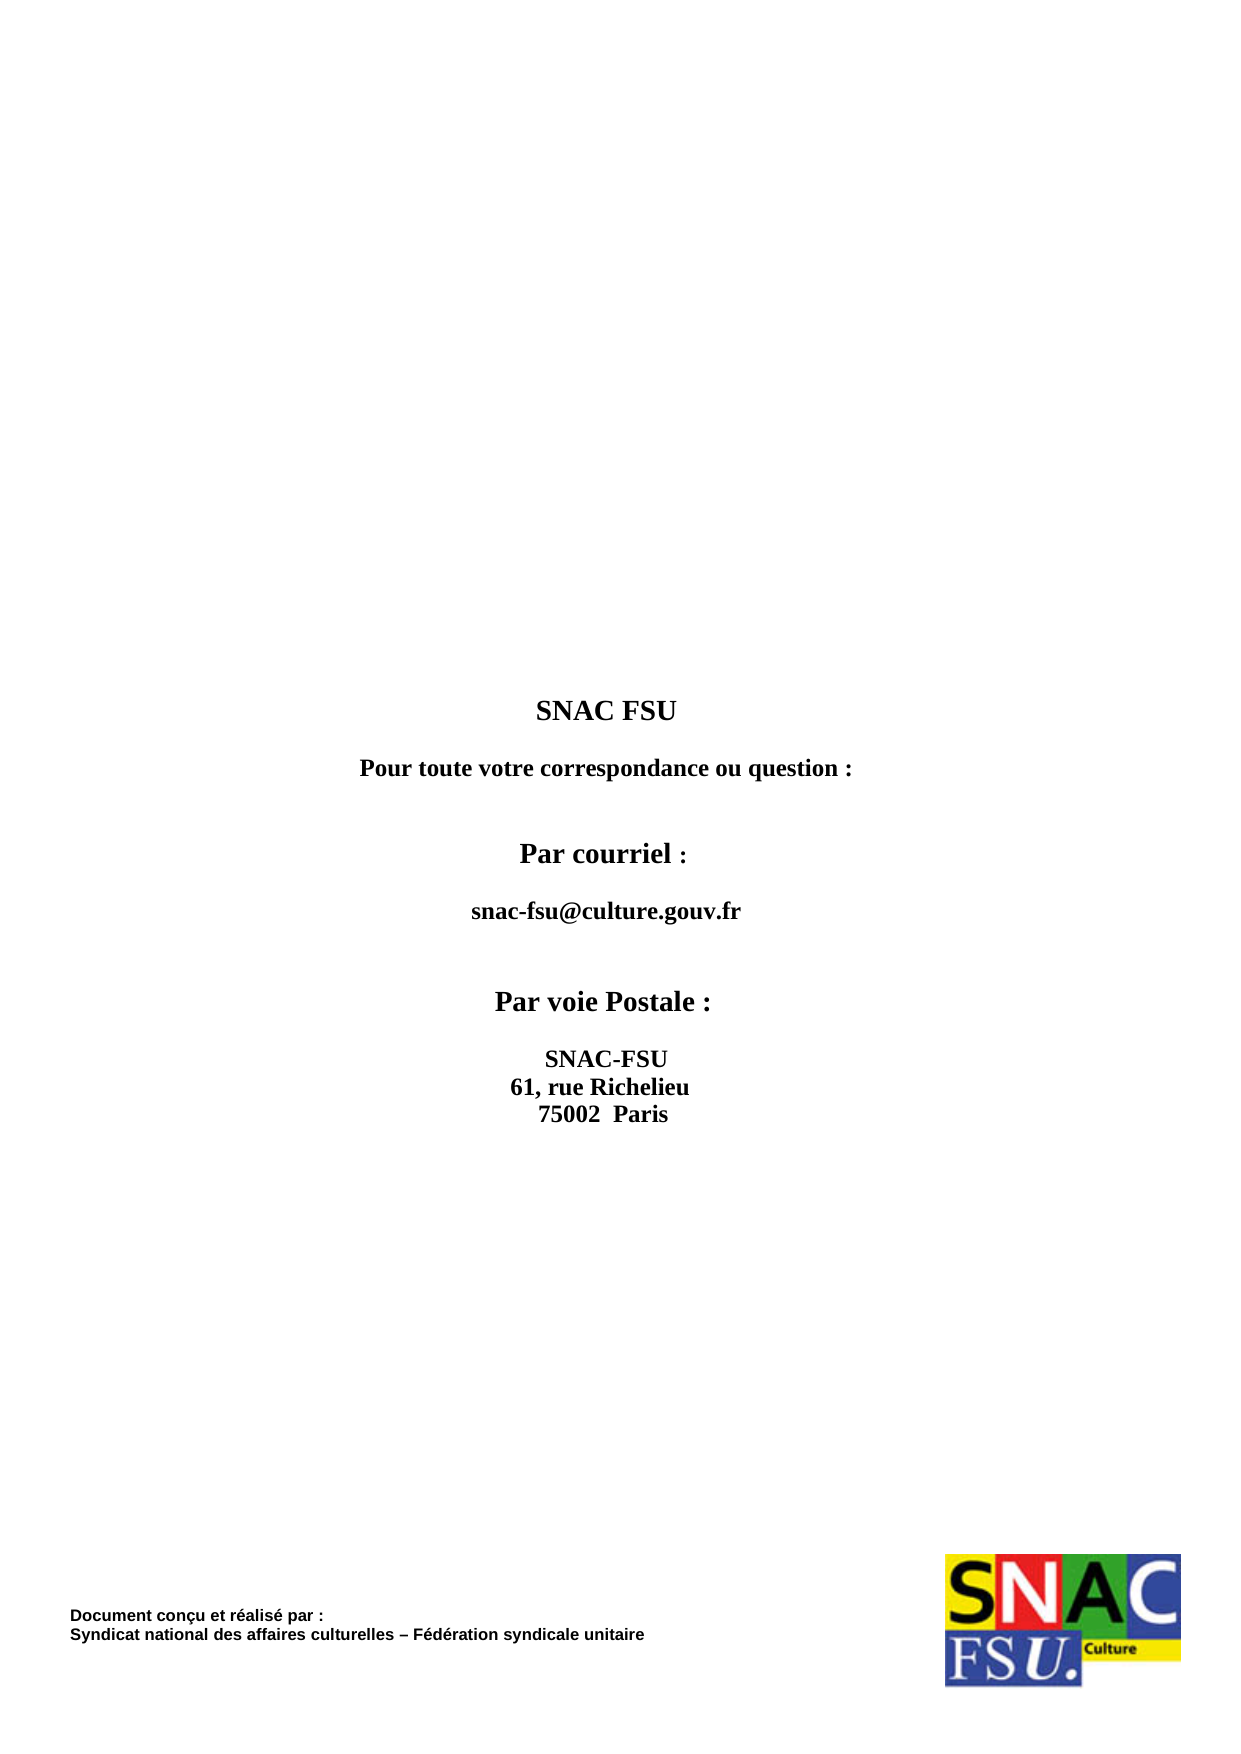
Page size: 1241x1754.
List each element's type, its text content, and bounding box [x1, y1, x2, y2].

subtitle SNAC FSU Pour toute votre correspondance ou question : Par courriel : snac-fsu@culture.gouv.fr Par voie Postale : SNAC-FSU 61, rue Richelieu 75002 Paris [282, 440, 931, 1475]
text_box Document conçu et réalisé par : Syndicat national des affaires culturelles – Fédération syndicale unitaire [55, 1598, 756, 1672]
picture [59, 59, 1182, 1695]
